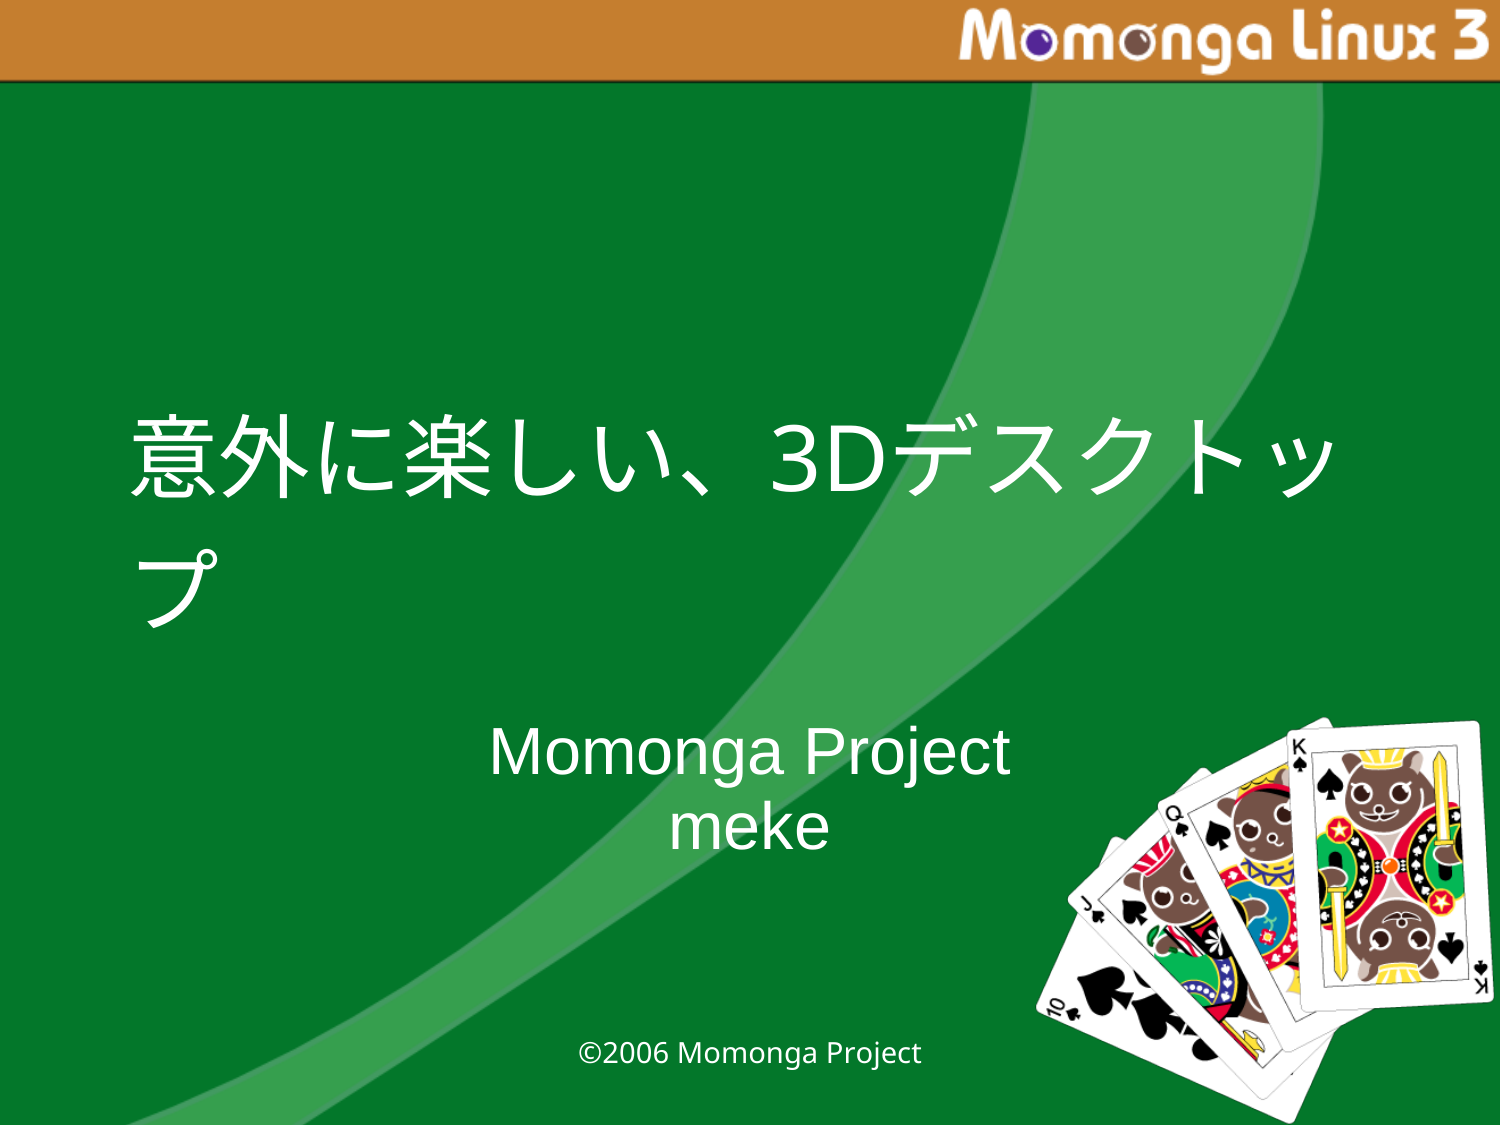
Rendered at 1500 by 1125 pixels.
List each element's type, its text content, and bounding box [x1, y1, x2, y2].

title 意外に楽しい、3Dデスクトップ [112, 349, 1388, 591]
subtitle Momonga Project meke [225, 644, 1276, 933]
picture [0, 0, 1500, 1125]
